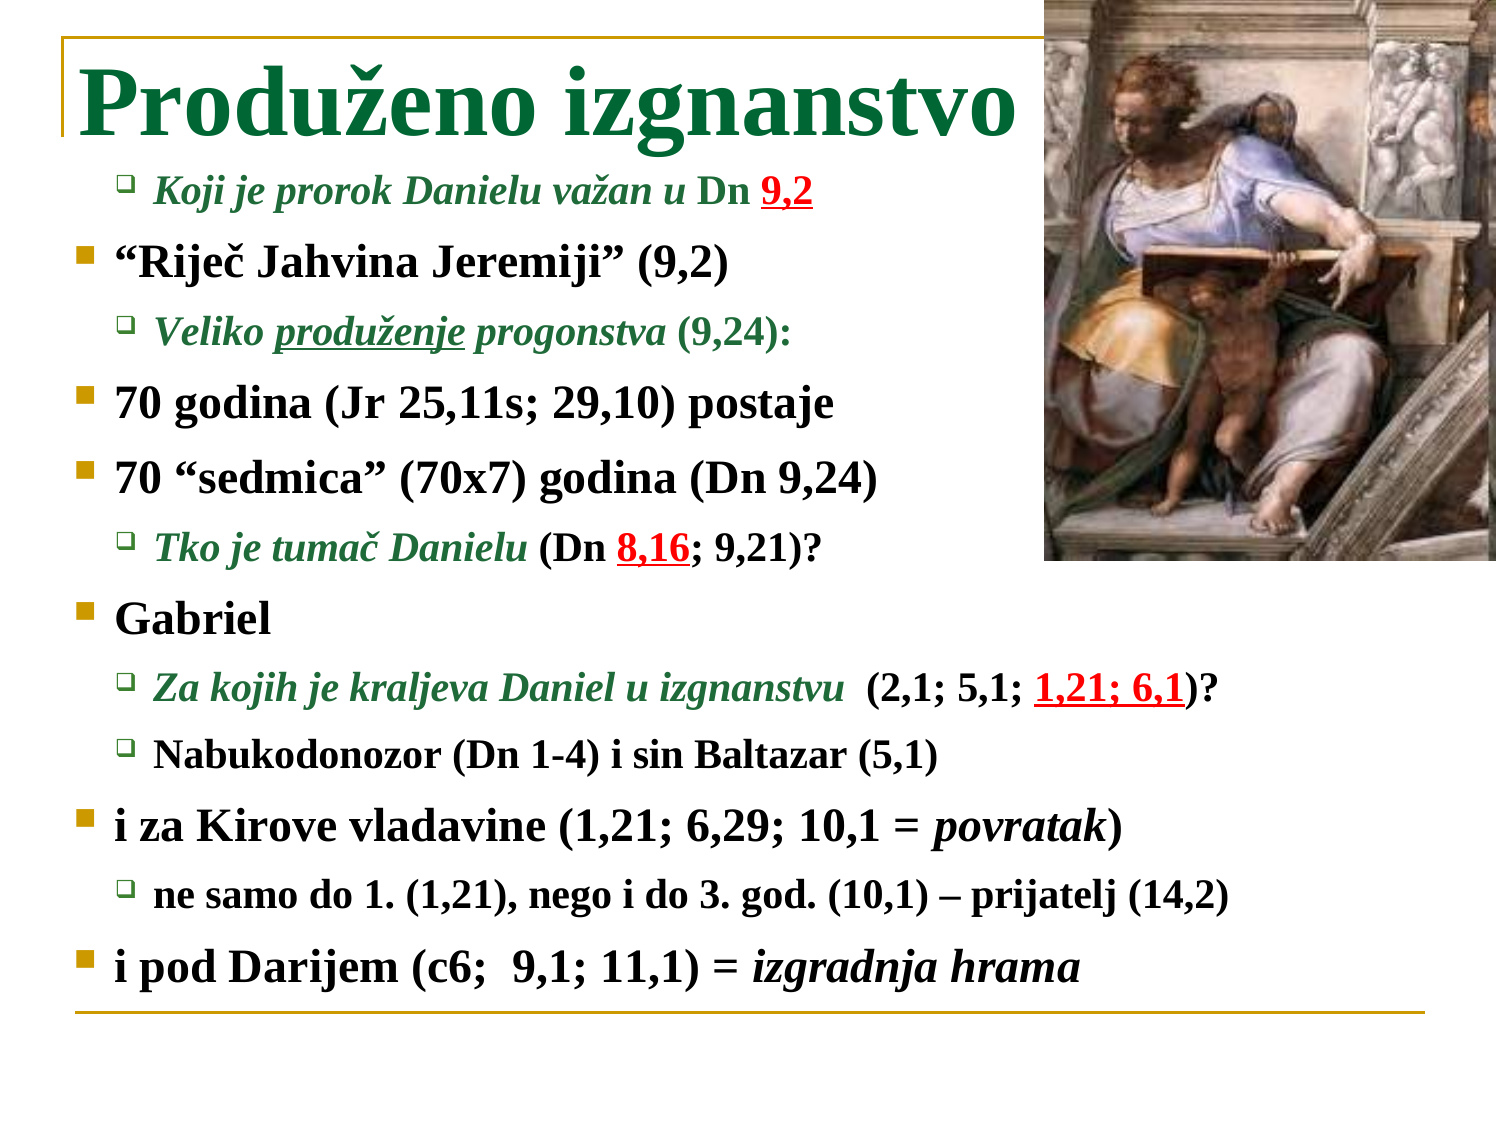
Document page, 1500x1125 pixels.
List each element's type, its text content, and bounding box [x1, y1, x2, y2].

title Produženo izgnanstvo [63, 27, 1044, 147]
list Koji je prorok Danielu važan u Dn 9,2 “Riječ Jahvina Jeremiji” (9,2) Veliko produženje progonstva (9,24): 70 godina (Jr 25,11s; 29,10) postaje 70 “sedmica” (70x7) godina (Dn 9,24) Tko je tumač Danielu (Dn 8,16; 9,21)? Gabriel Za kojih je kraljeva Daniel u izgnanstvu (2,1; 5,1; 1,21; 6,1)? Nabukodonozor (Dn 1-4) i sin Baltazar (5,1) i za Kirove vladavine (1,21; 6,29; 10,1 = povratak) ne samo do 1. (1,21), nego i do 3. god. (10,1) – prijatelj (14,2) i pod Darijem (c6; 9,1; 11,1) = izgradnja hrama [59, 147, 1500, 1006]
picture [1044, 0, 1496, 562]
